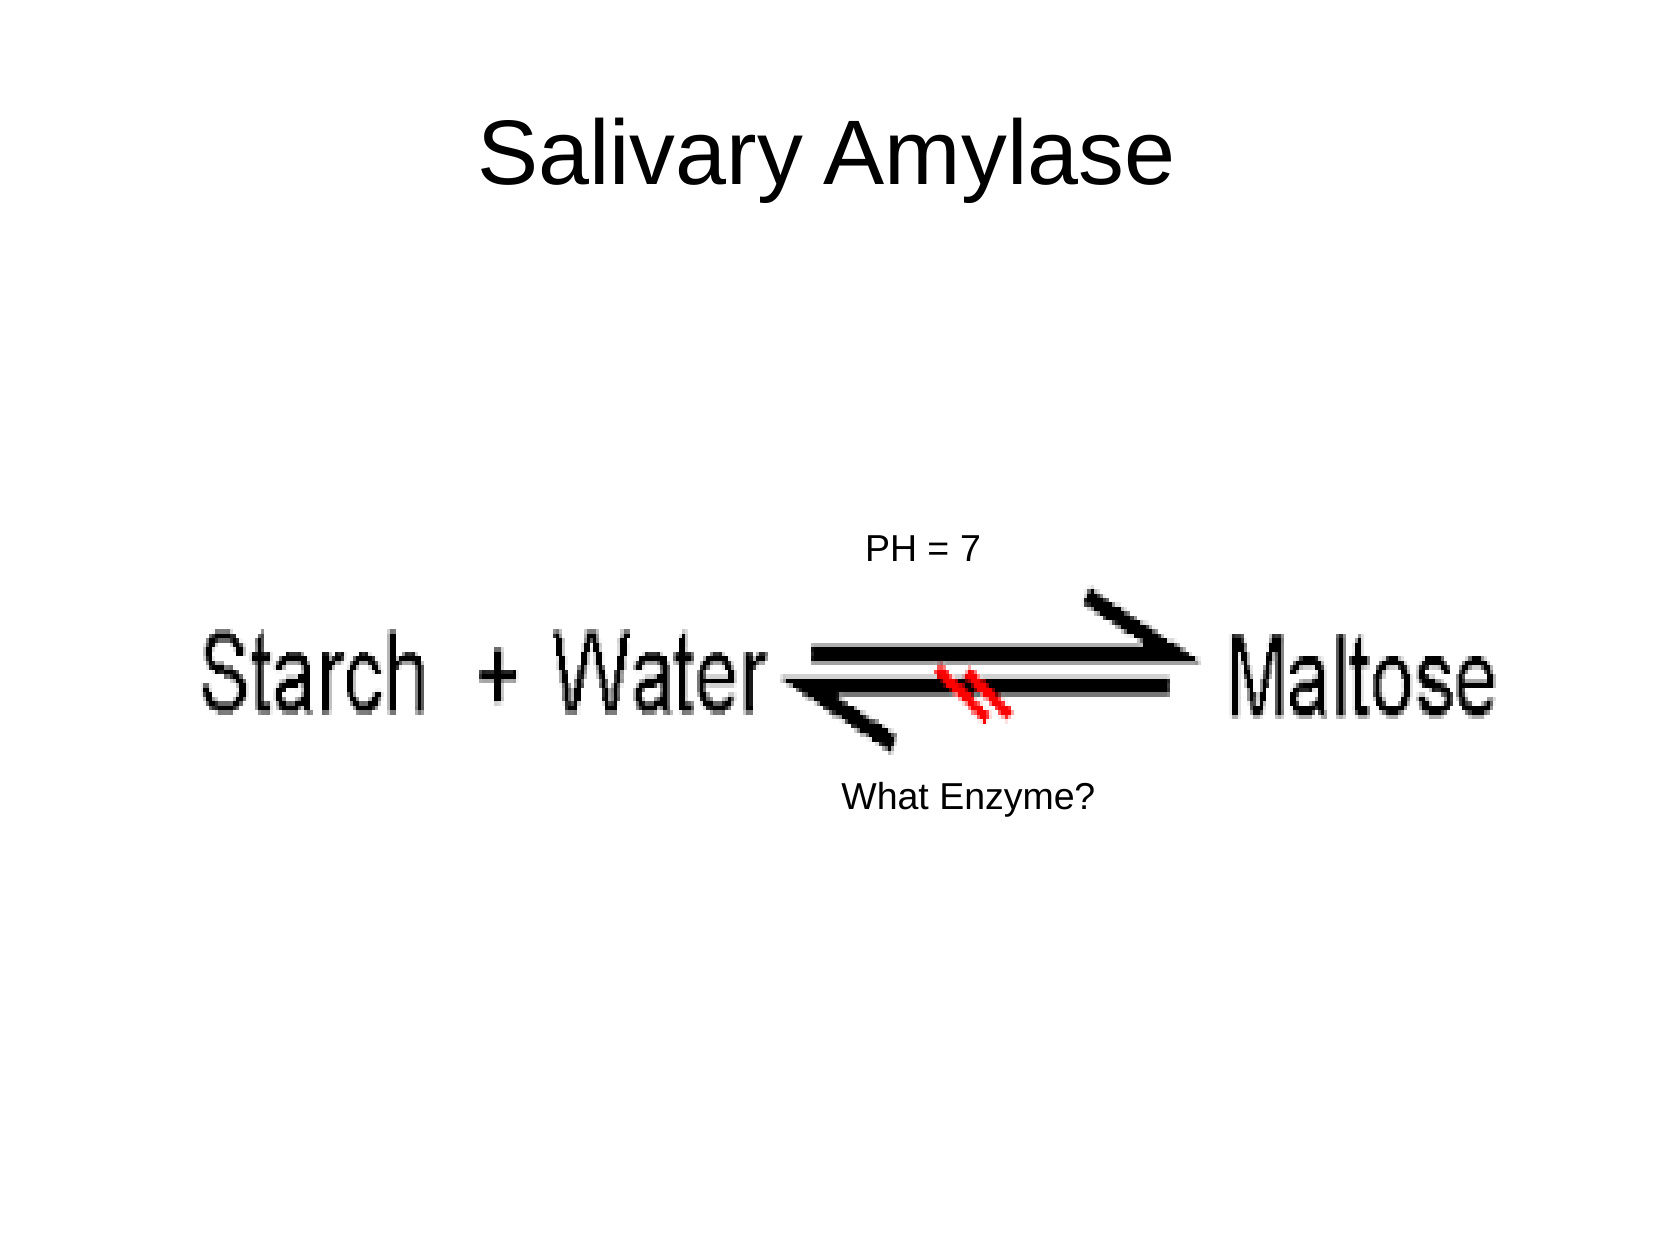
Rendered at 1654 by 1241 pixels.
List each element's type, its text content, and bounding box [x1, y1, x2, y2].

text_box What Enzyme? [826, 767, 1182, 825]
title Salivary Amylase [82, 49, 1571, 257]
text_box PH = 7 [850, 519, 1099, 577]
picture [200, 563, 1512, 760]
